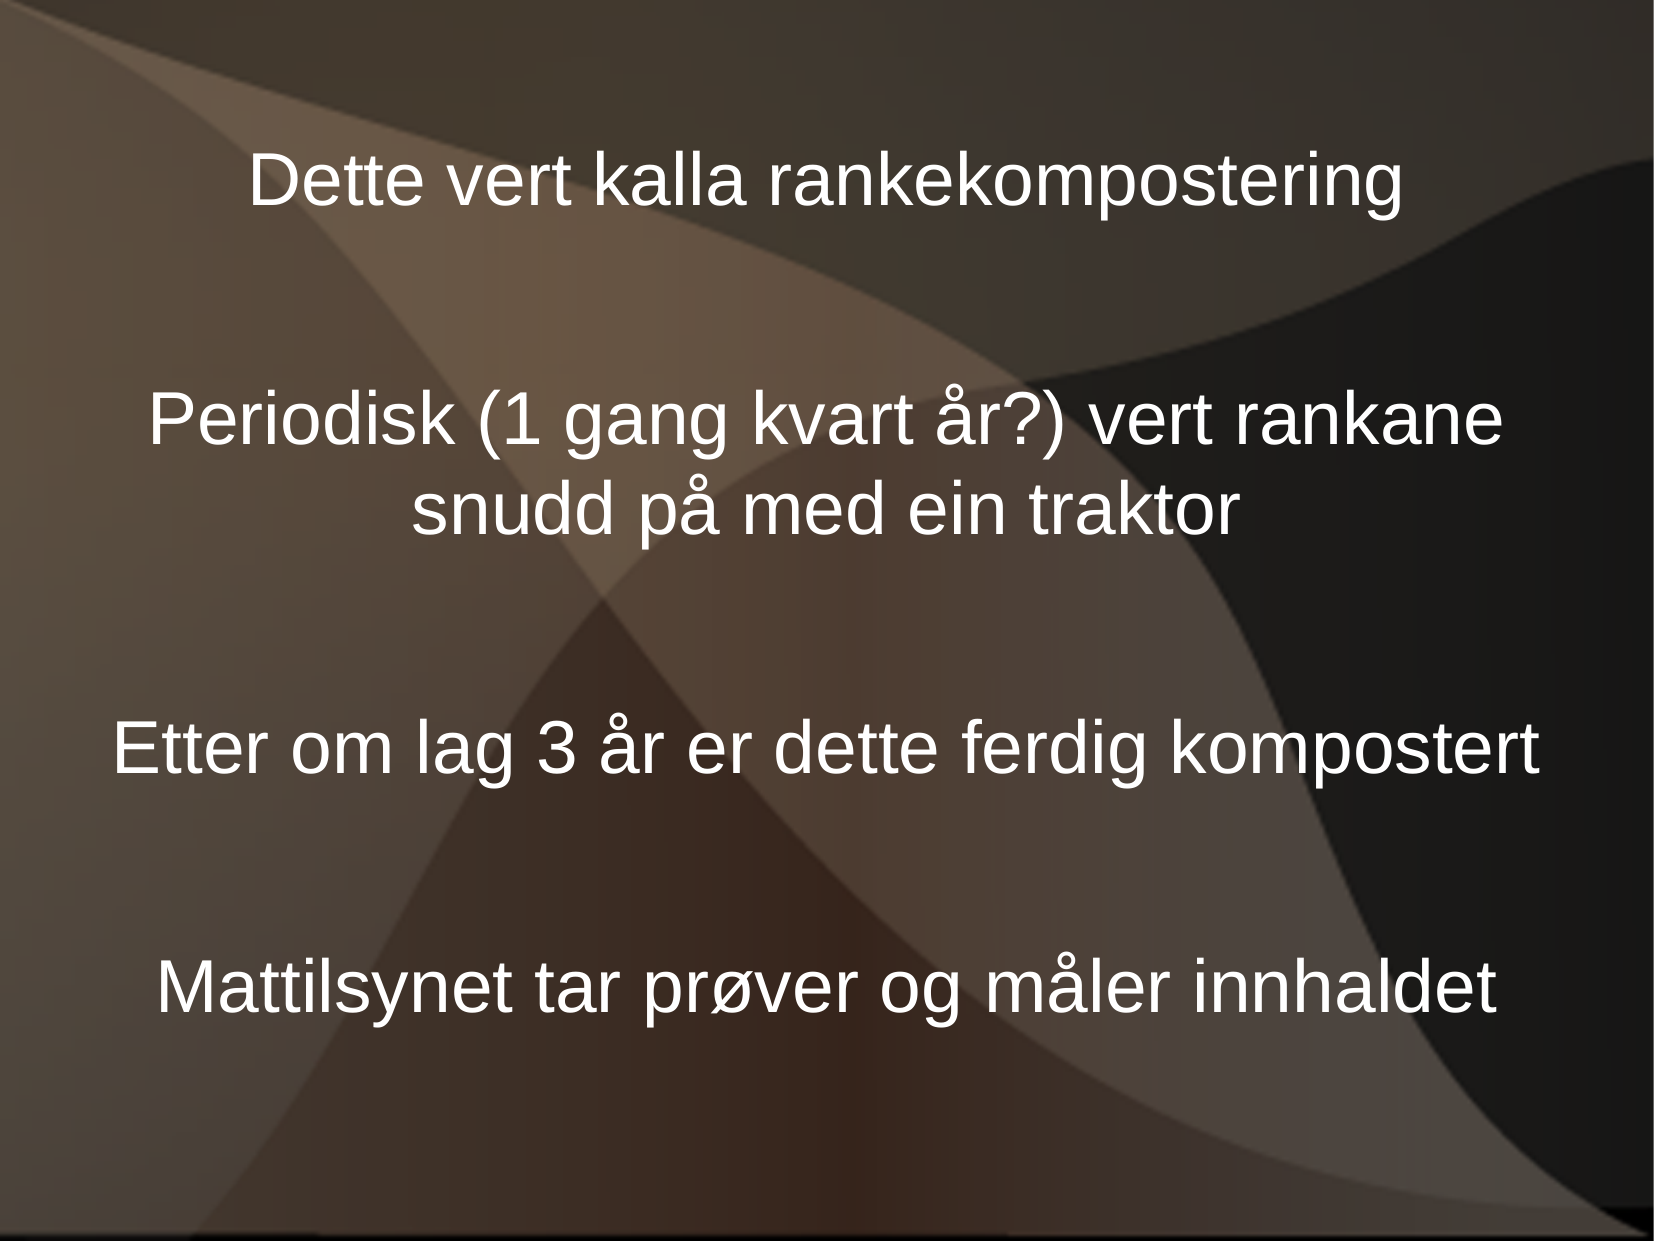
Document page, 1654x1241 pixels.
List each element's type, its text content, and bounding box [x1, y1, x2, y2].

subtitle Dette vert kalla rankekompostering Periodisk (1 gang kvart år?) vert rankane snudd på med ein traktor Etter om lag 3 år er dette ferdig kompostert Mattilsynet tar prøver og måler innhaldet [82, 49, 1571, 1109]
